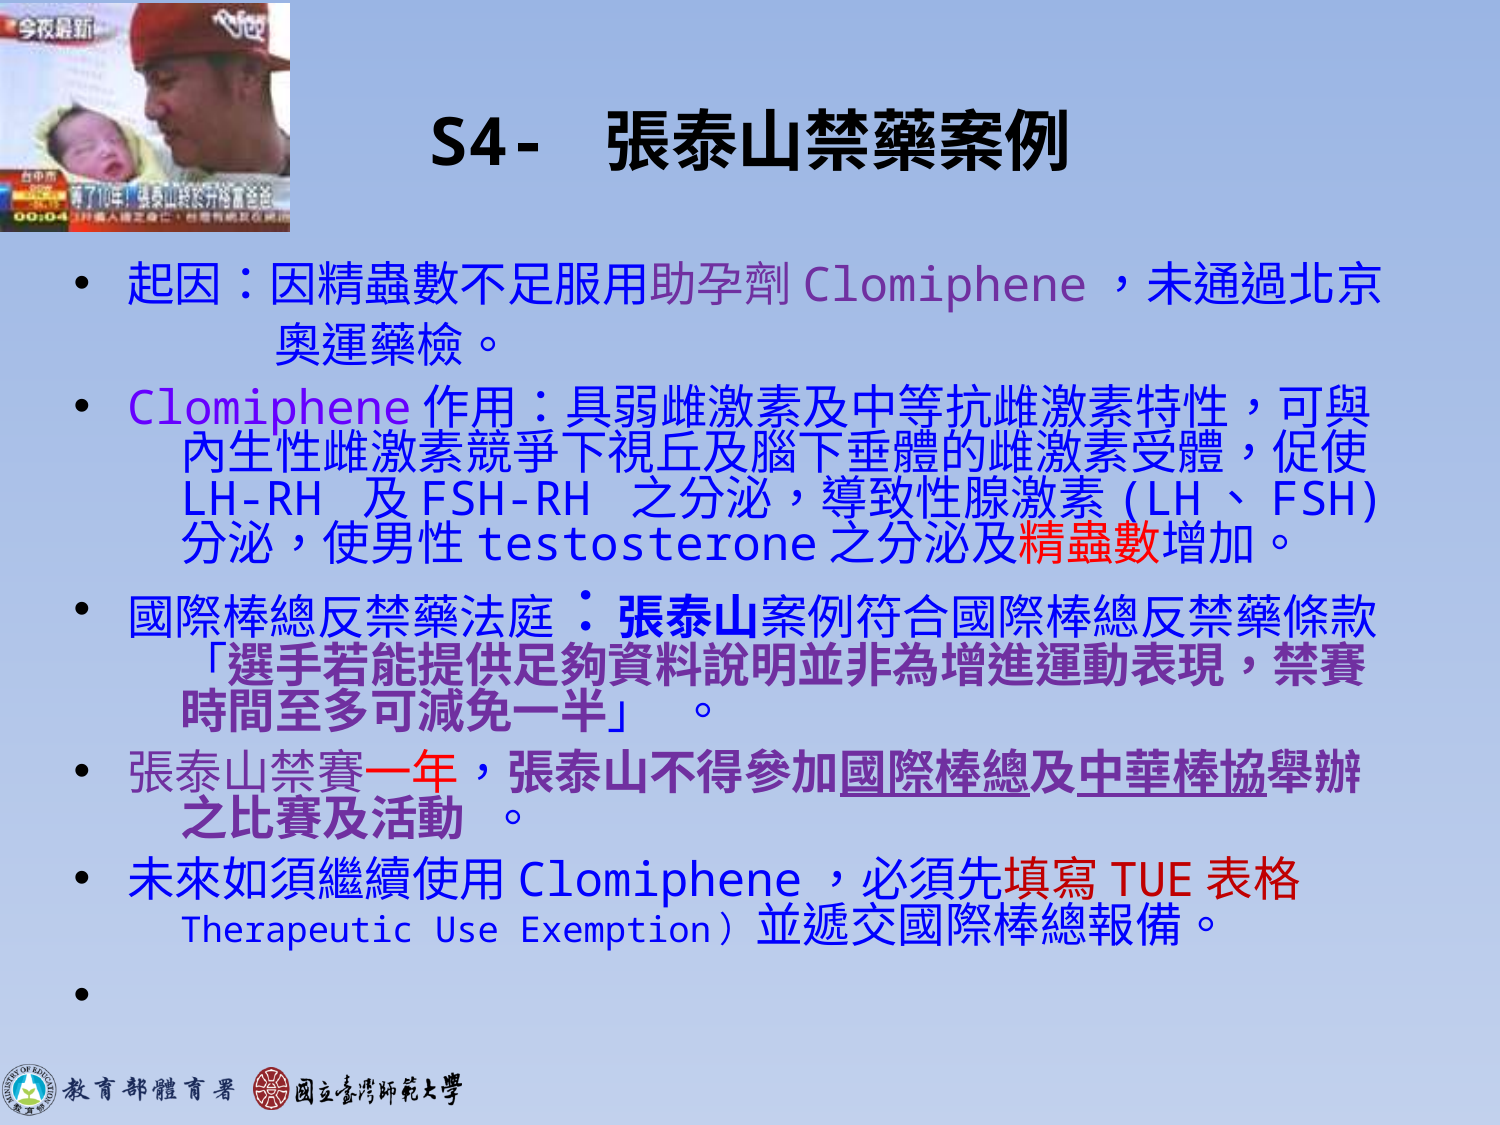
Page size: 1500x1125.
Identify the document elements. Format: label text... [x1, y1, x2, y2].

title S4- 張泰山禁藥案例 [75, 45, 1426, 233]
picture [0, 3, 290, 232]
list 起因：因精蟲數不足服用助孕劑Clomiphene，未通過北京 奧運藥檢。 Clomiphene作用：具弱雌激素及中等抗雌激素特性，可與內生性雌激素競爭下視丘及腦下垂體的雌激素受體，促使LH-RH 及FSH-RH 之分泌，導致性腺激素(LH、FSH)分泌，使男性testosterone之分泌及精蟲數增加。 國際棒總反禁藥法庭：張泰山案例符合國際棒總反禁藥條款「選手若能提供足夠資料說明並非為增進運動表現，禁賽時間至多可減免一半」 。 張泰山禁賽一年，張泰山不得參加國際棒總及中華棒協舉辦之比賽及活動 。 未來如須繼續使用Clomiphene，必須先填寫TUE表格Therapeutic Use Exemption）並遞交國際棒總報備。 [58, 257, 1409, 1054]
